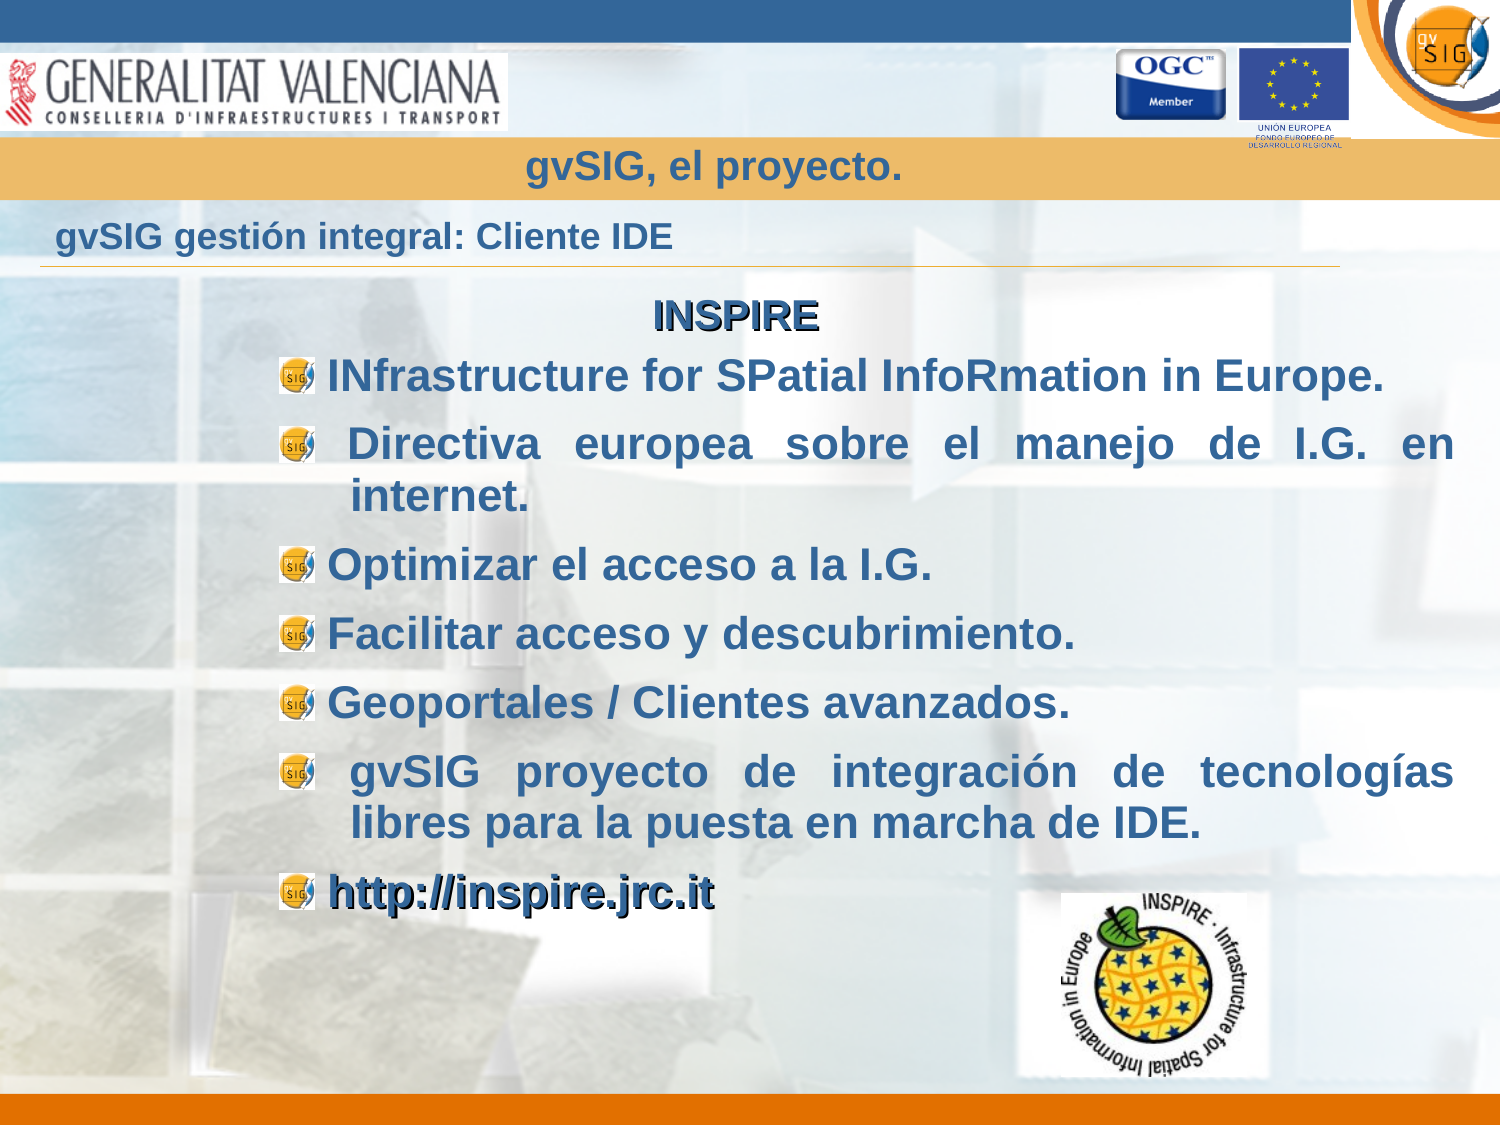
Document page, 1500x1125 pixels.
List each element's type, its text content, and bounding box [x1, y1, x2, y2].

text_box gvSIG gestión integral: Cliente IDE [40, 210, 691, 275]
text_box INfrastructure for SPatial InfoRmation in Europe. Directiva europea sobre el manejo de I.G. en internet. Optimizar el acceso a la I.G. Facilitar acceso y descubrimiento. Geoportales / Clientes avanzados. gvSIG proyecto de integración de tecnologías libres para la puesta en marcha de IDE. http://inspire.jrc.it [208, 349, 1457, 997]
picture [0, 53, 508, 131]
picture [1237, 0, 1500, 139]
text_box INSPIRE [637, 286, 835, 360]
picture [1116, 49, 1226, 120]
picture [1061, 997, 1247, 1077]
text_box gvSIG, el proyecto. [0, 137, 1429, 207]
